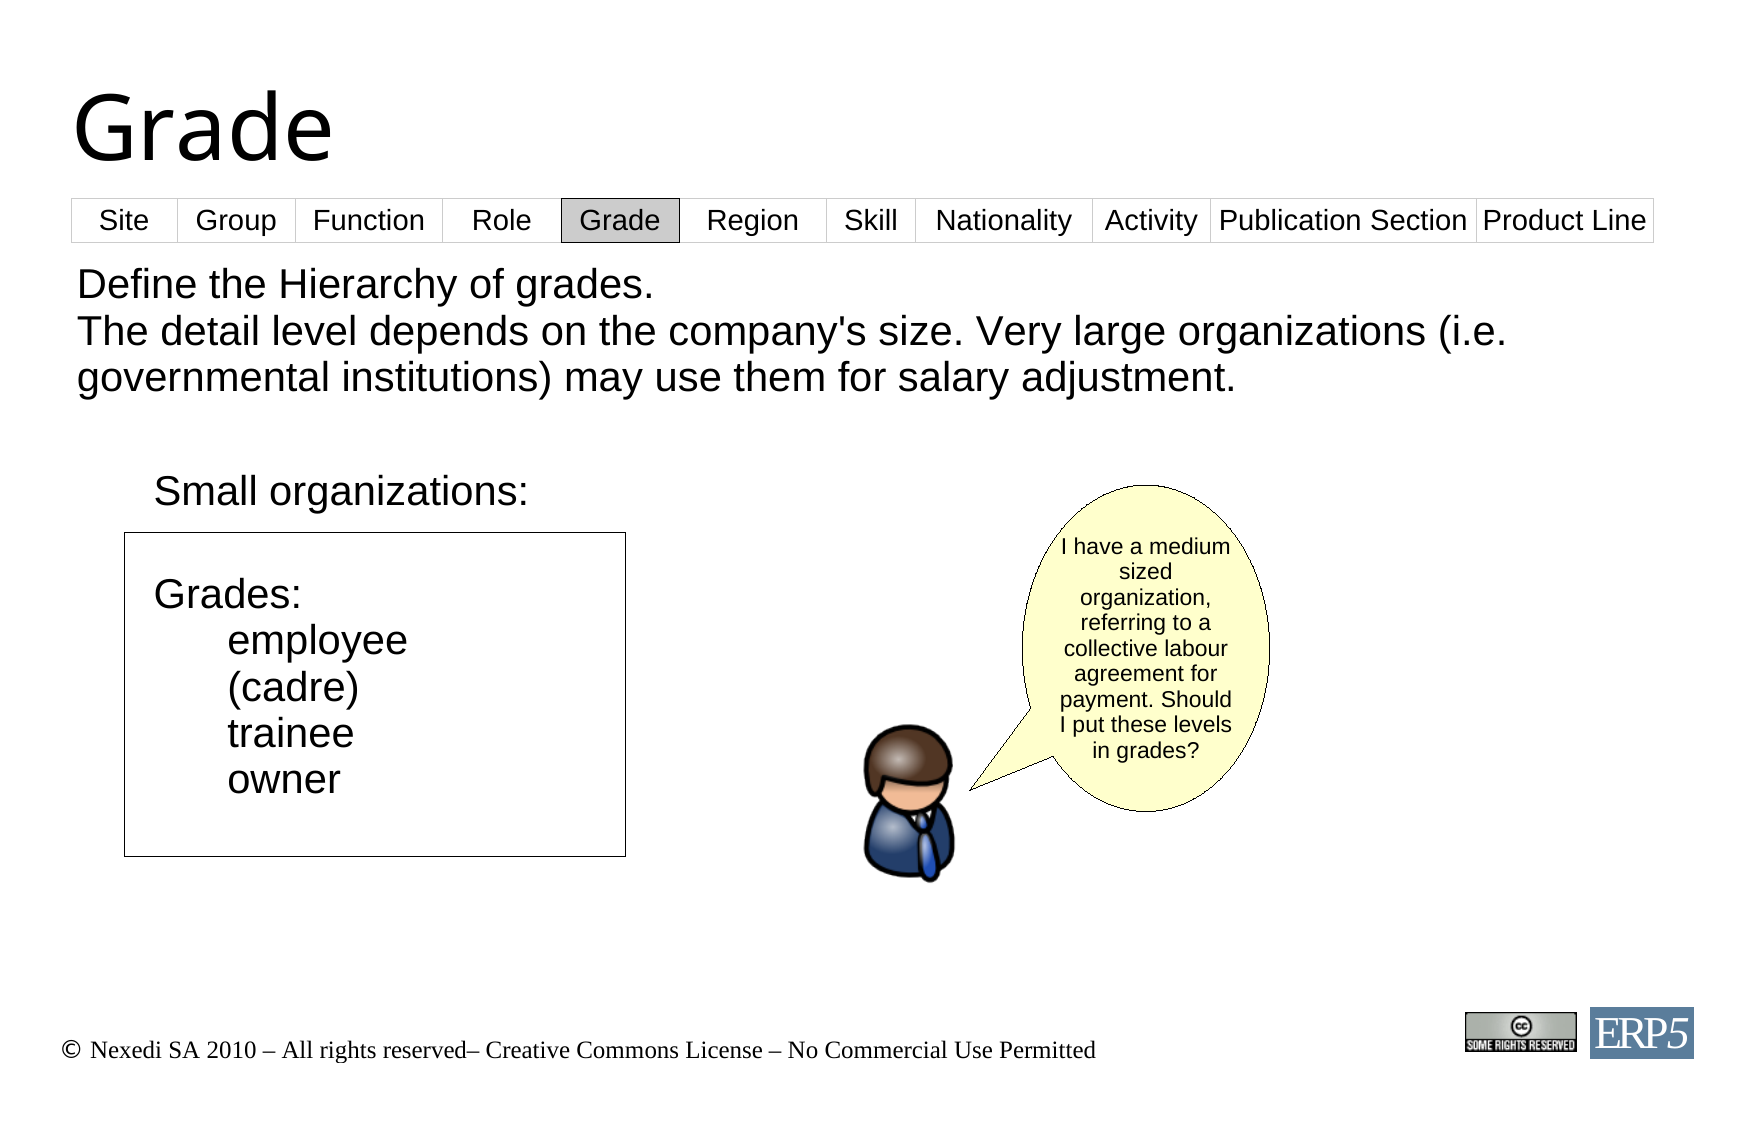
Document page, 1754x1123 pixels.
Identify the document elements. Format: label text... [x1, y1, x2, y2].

text_box Role [442, 198, 561, 243]
text_box Group [177, 198, 295, 243]
picture [1465, 1012, 1577, 1052]
text_box Publication Section [1210, 198, 1476, 243]
text_box Region [680, 198, 826, 243]
text_box Nationality [915, 198, 1092, 243]
text_box Small organizations: [153, 468, 597, 515]
text_box Product Line [1476, 198, 1654, 243]
text_box Grades: employee (cadre) trainee owner [153, 570, 567, 850]
title Grade [71, 63, 1707, 187]
picture [826, 719, 993, 886]
text_box I have a medium sized organization, referring to a collective labour agreement for payment. Should I put these levels in grades? [969, 485, 1270, 812]
text_box Function [295, 198, 442, 243]
text_box Site [71, 198, 177, 243]
text_box Define the Hierarchy of grades. The detail level depends on the company's size. Very large organizations (i.e. governmental institutions) may use them for salary adjustment. [76, 260, 1672, 401]
text_box Activity [1092, 198, 1210, 243]
text_box Grade [561, 198, 680, 243]
text_box Skill [826, 198, 915, 243]
